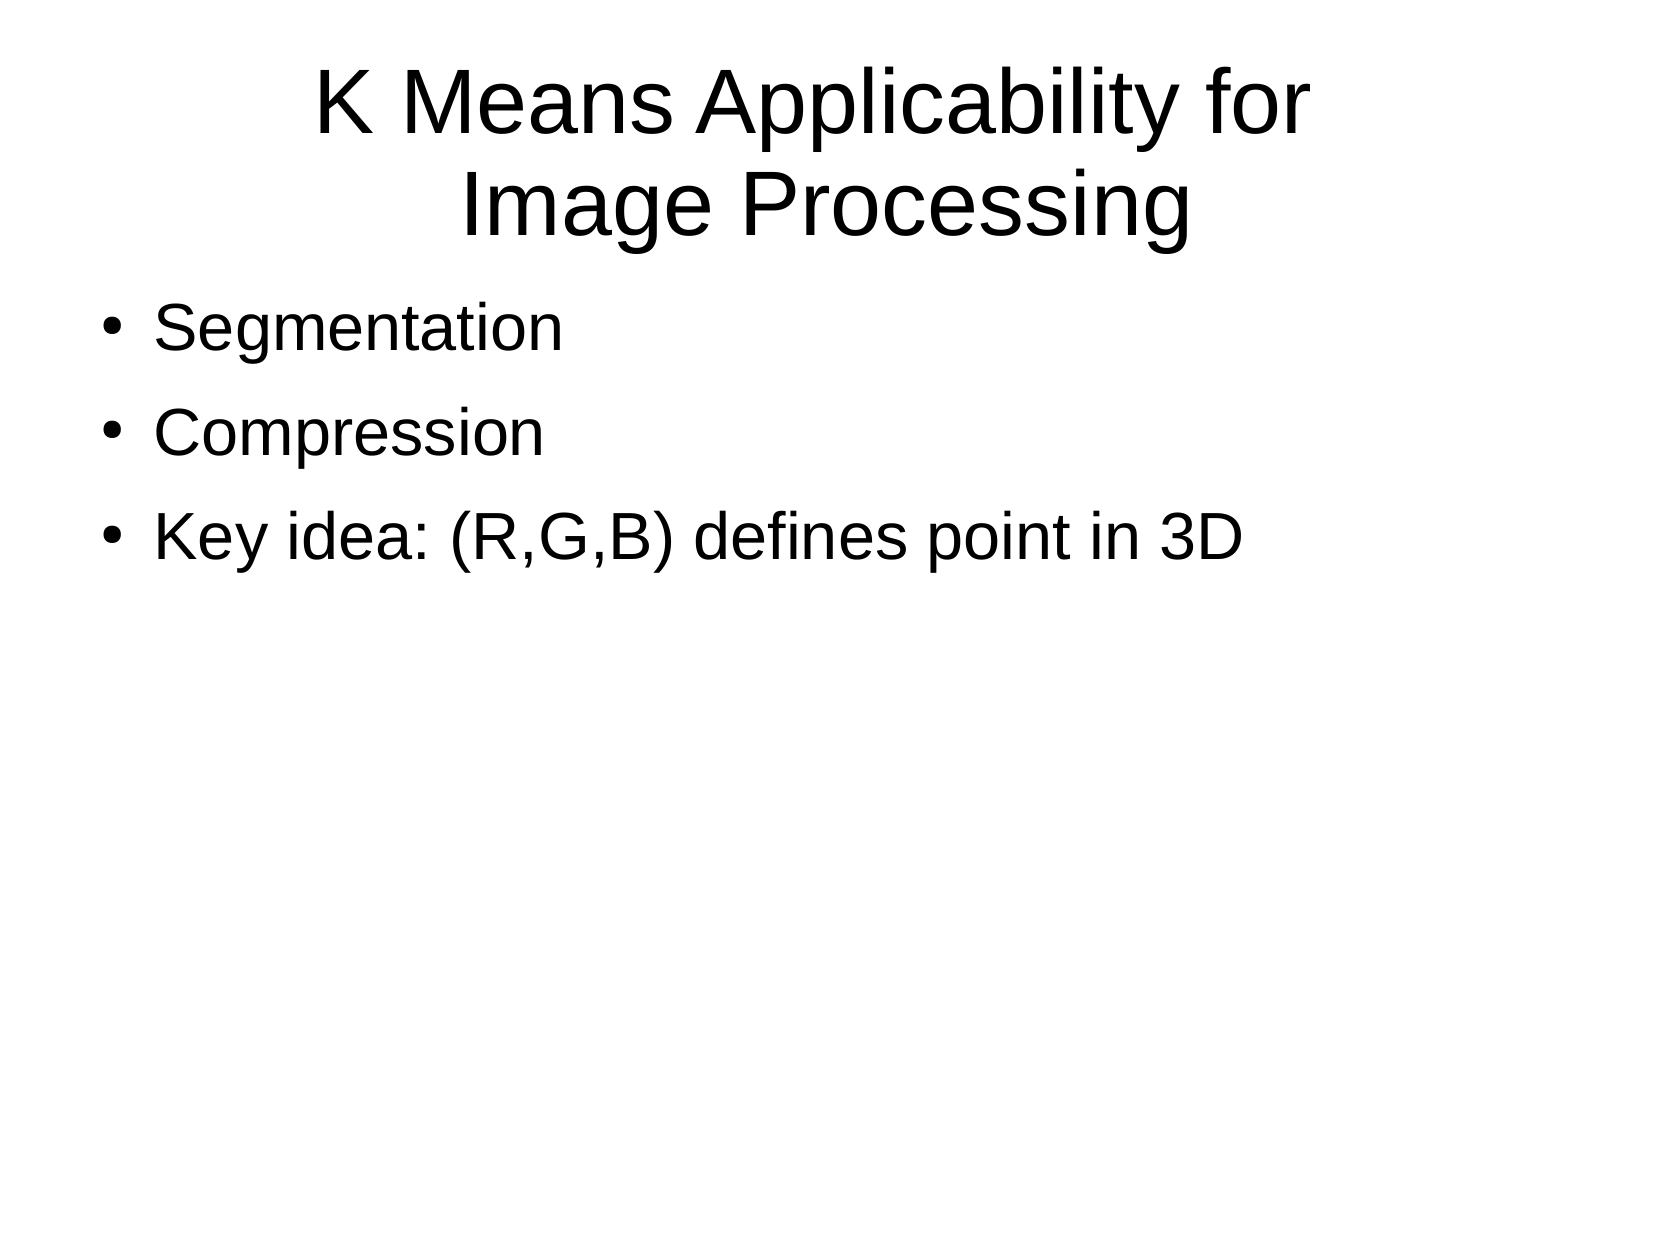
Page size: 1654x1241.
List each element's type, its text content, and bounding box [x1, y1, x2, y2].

list Segmentation Compression Key idea: (R,G,B) defines point in 3D [82, 290, 1571, 1109]
title K Means Applicability for Image Processing [82, 49, 1571, 257]
